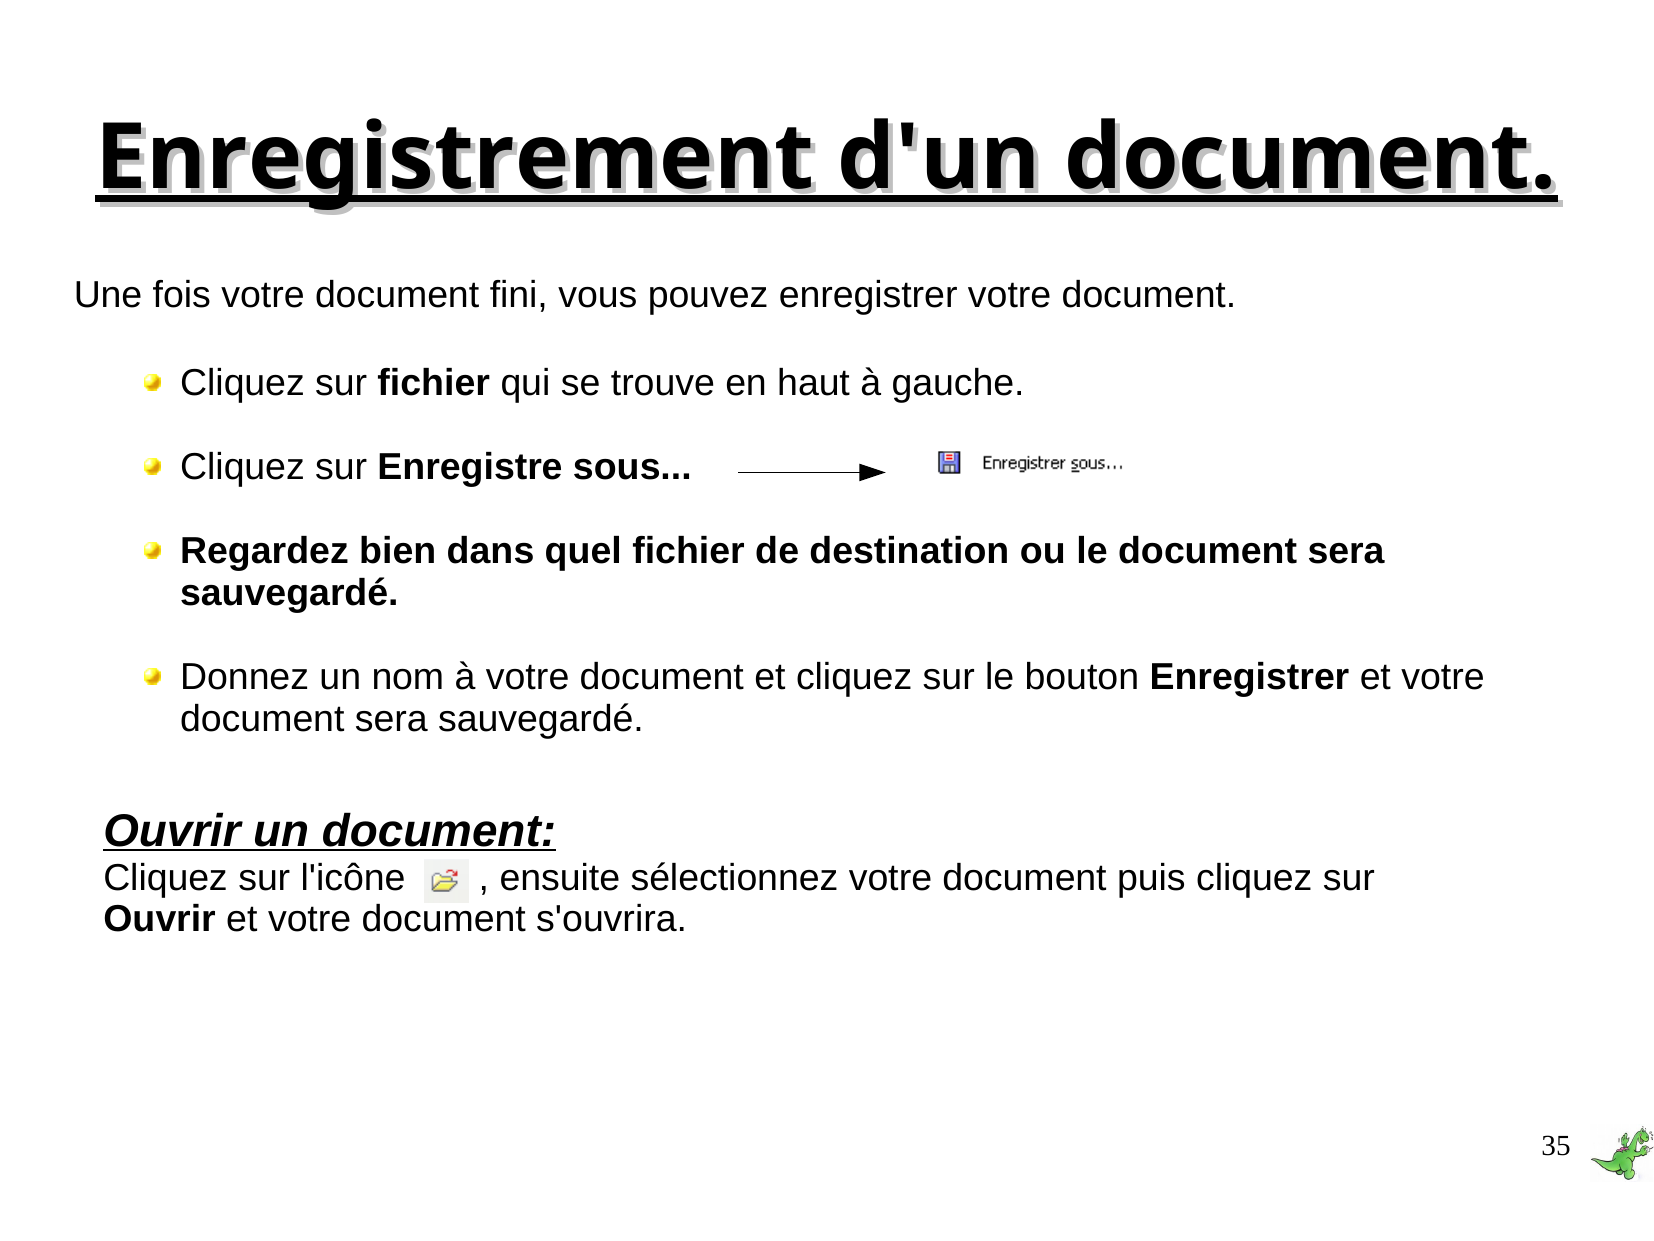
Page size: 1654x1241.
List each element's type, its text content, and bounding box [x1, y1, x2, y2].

picture [1590, 1124, 1654, 1182]
text_box Une fois votre document fini, vous pouvez enregistrer votre document. [59, 265, 1506, 323]
picture [424, 859, 469, 903]
text_box Cliquez sur fichier qui se trouve en haut à gauche. Cliquez sur Enregistre sous... Regardez bien dans quel fichier de destination ou le document sera sauvegardé. Donnez un nom à votre document et cliquez sur le bouton Enregistrer et votre document sera sauvegardé. [59, 354, 1506, 756]
title Enregistrement d'un document. [82, 49, 1571, 257]
text_box Ouvrir un document: Cliquez sur l'icône , ensuite sélectionnez votre document puis cliquez sur Ouvrir et votre document s'ouvrira. [88, 797, 1506, 950]
picture [915, 442, 1235, 482]
